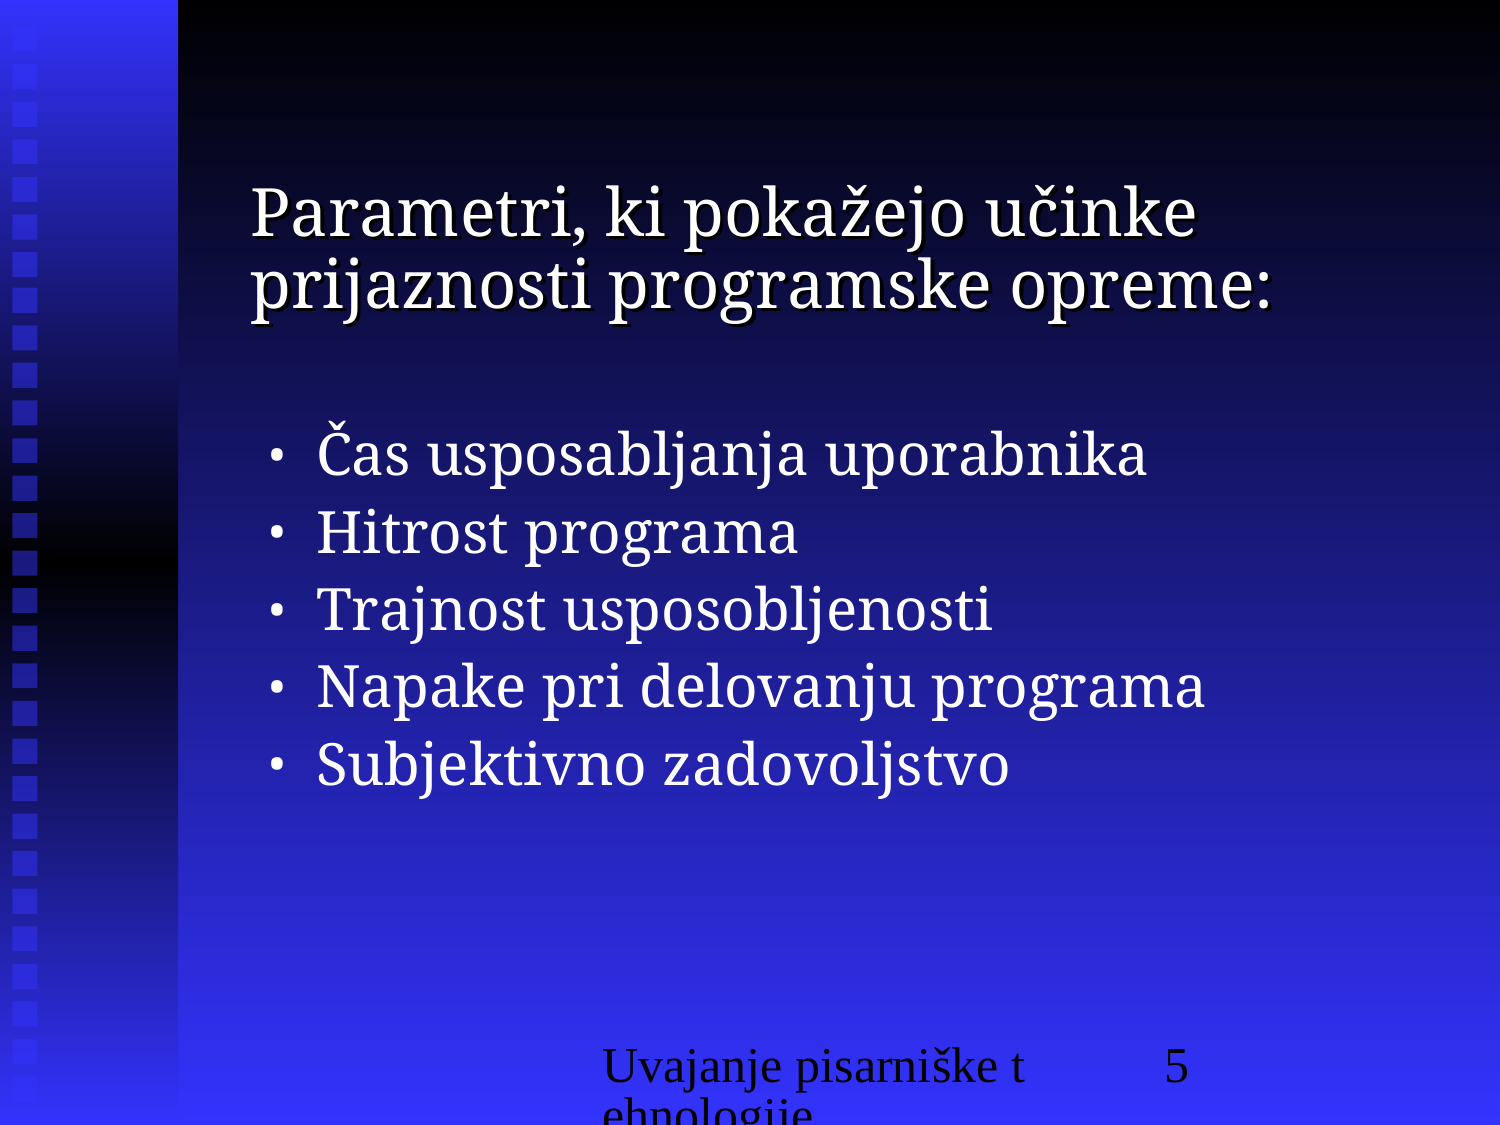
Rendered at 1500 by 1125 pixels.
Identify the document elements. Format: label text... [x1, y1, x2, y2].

list Parametri, ki pokažejo učinke prijaznosti programske opreme: Čas usposabljanja uporabnika Hitrost programa Trajnost usposobljenosti Napake pri delovanju programa Subjektivno zadovoljstvo [179, 170, 1455, 895]
